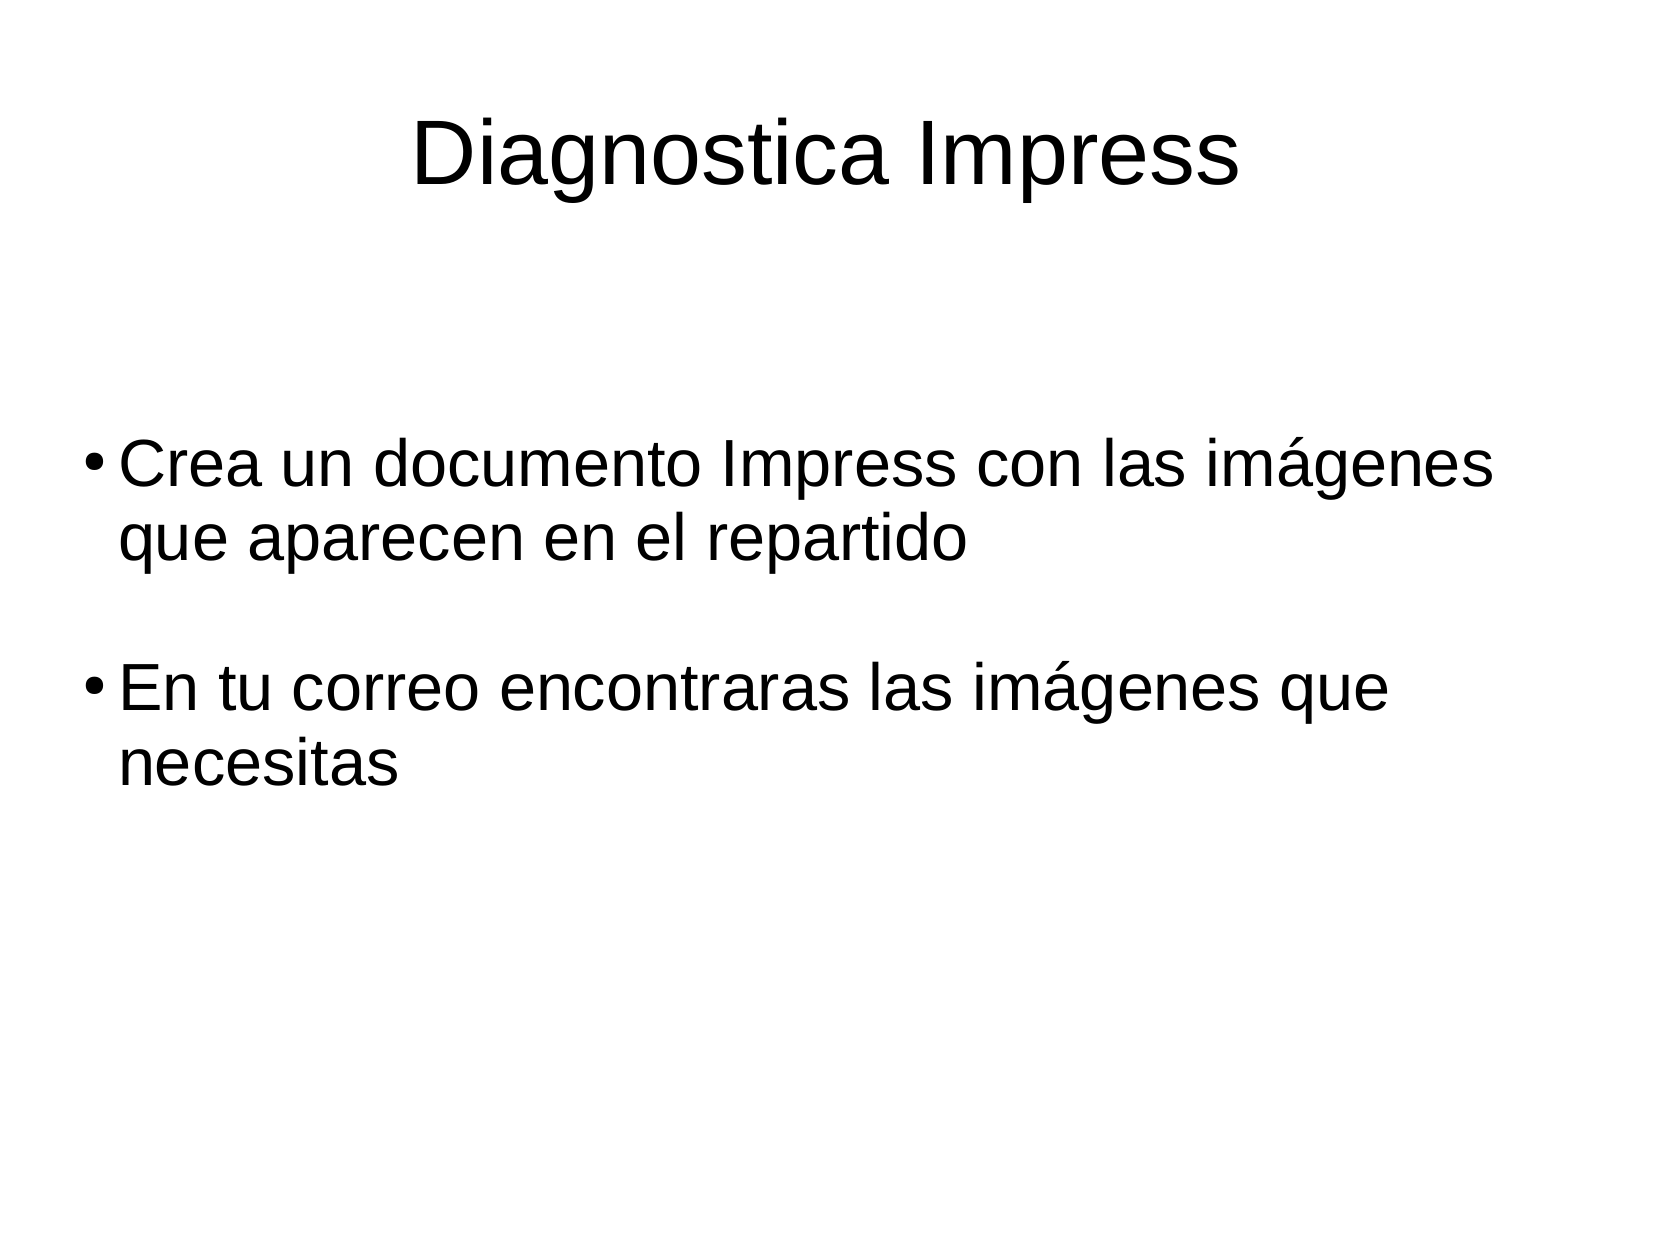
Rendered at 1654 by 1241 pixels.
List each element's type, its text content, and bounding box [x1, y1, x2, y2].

subtitle Crea un documento Impress con las imágenes que aparecen en el repartido En tu correo encontraras las imágenes que necesitas [82, 290, 1571, 1010]
title Diagnostica Impress [82, 49, 1571, 257]
